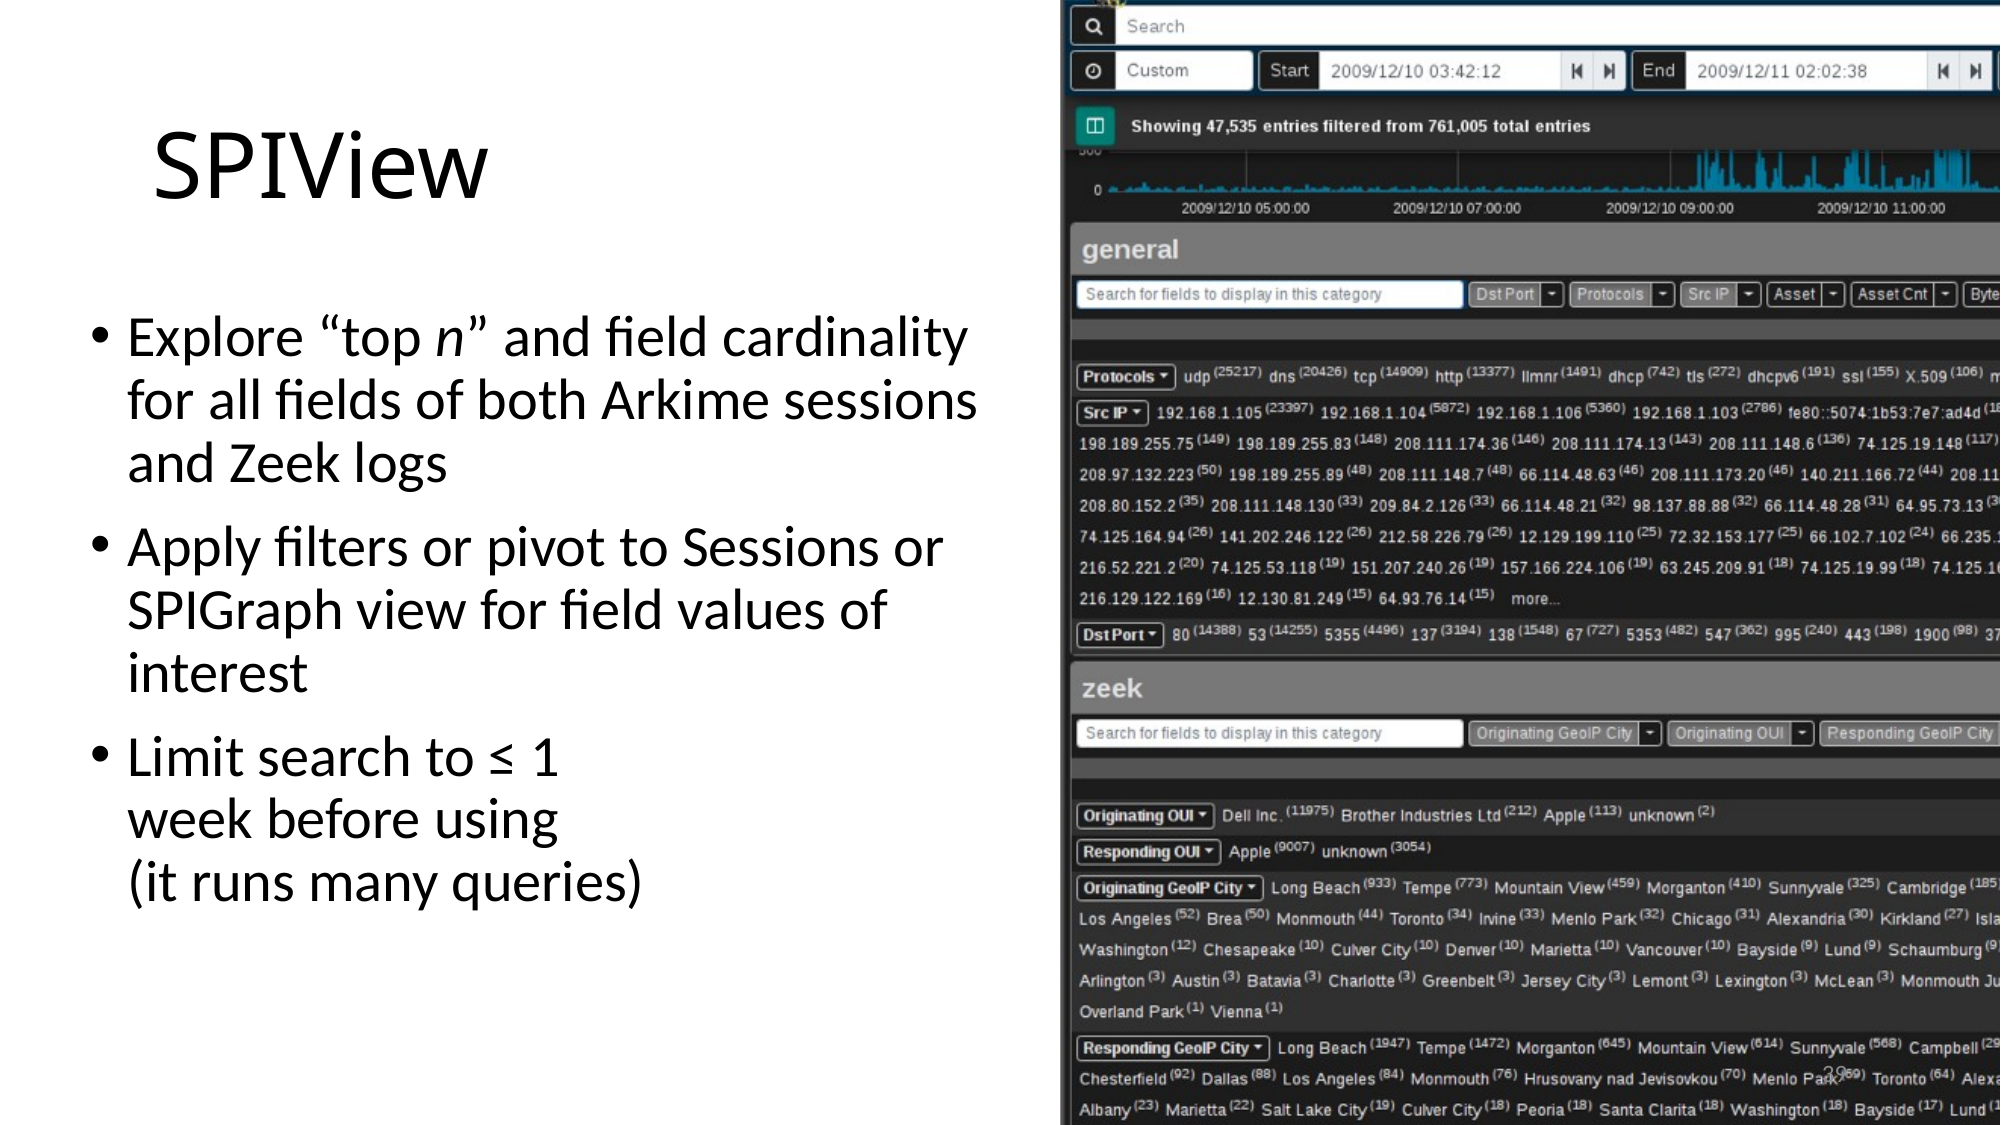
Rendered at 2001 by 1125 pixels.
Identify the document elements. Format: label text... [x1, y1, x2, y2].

title SPIView [137, 59, 1863, 278]
slide_number <number> [1412, 1042, 1863, 1103]
picture [1060, 0, 2000, 1125]
list Explore “top n” and field cardinality for all fields of both Arkime sessions and Zeek logs Apply filters or pivot to Sessions or SPIGraph view for field values of interest Limit search to ≤ 1 week before using (it runs many queries) [75, 298, 1013, 1051]
